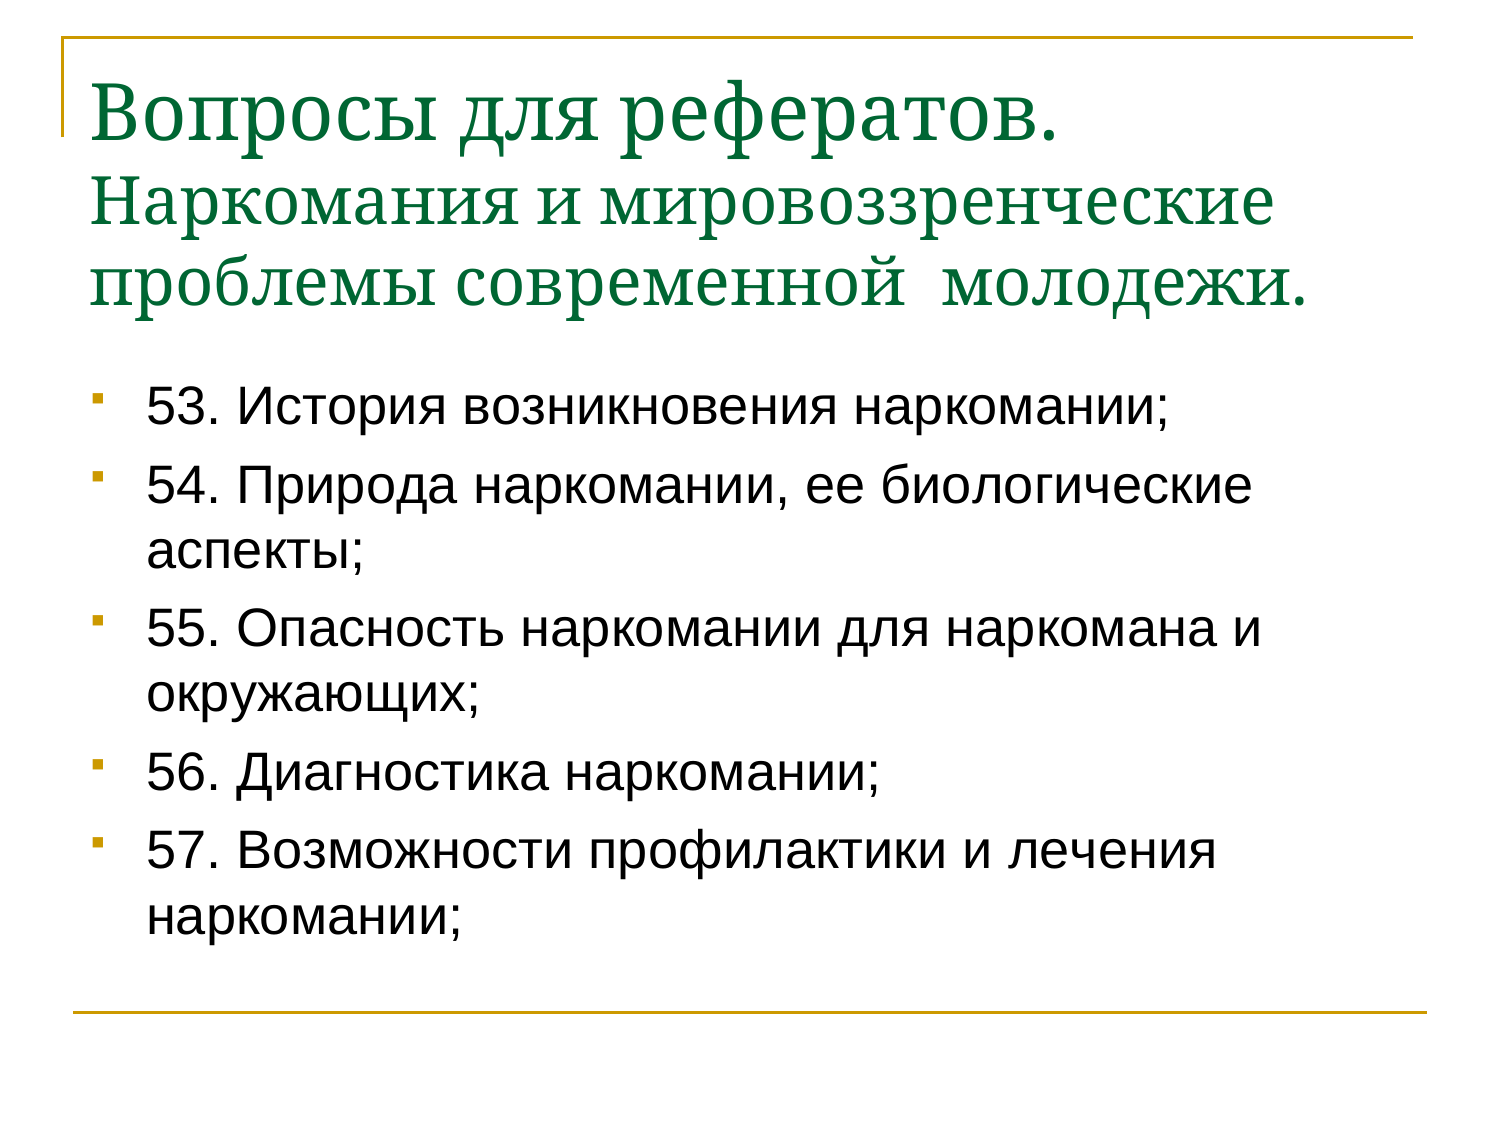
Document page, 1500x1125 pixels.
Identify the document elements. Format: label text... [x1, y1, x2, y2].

list 53. История возникновения наркомании; 54. Природа наркомании, ее биологические аспекты; 55. Опасность наркомании для наркомана и окружающих; 56. Диагностика наркомании; 57. Возможности профилактики и лечения наркомании; [75, 362, 1426, 963]
title Вопросы для рефератов. Наркомания и мировоззренческие проблемы современной молодежи. [75, 45, 1426, 326]
